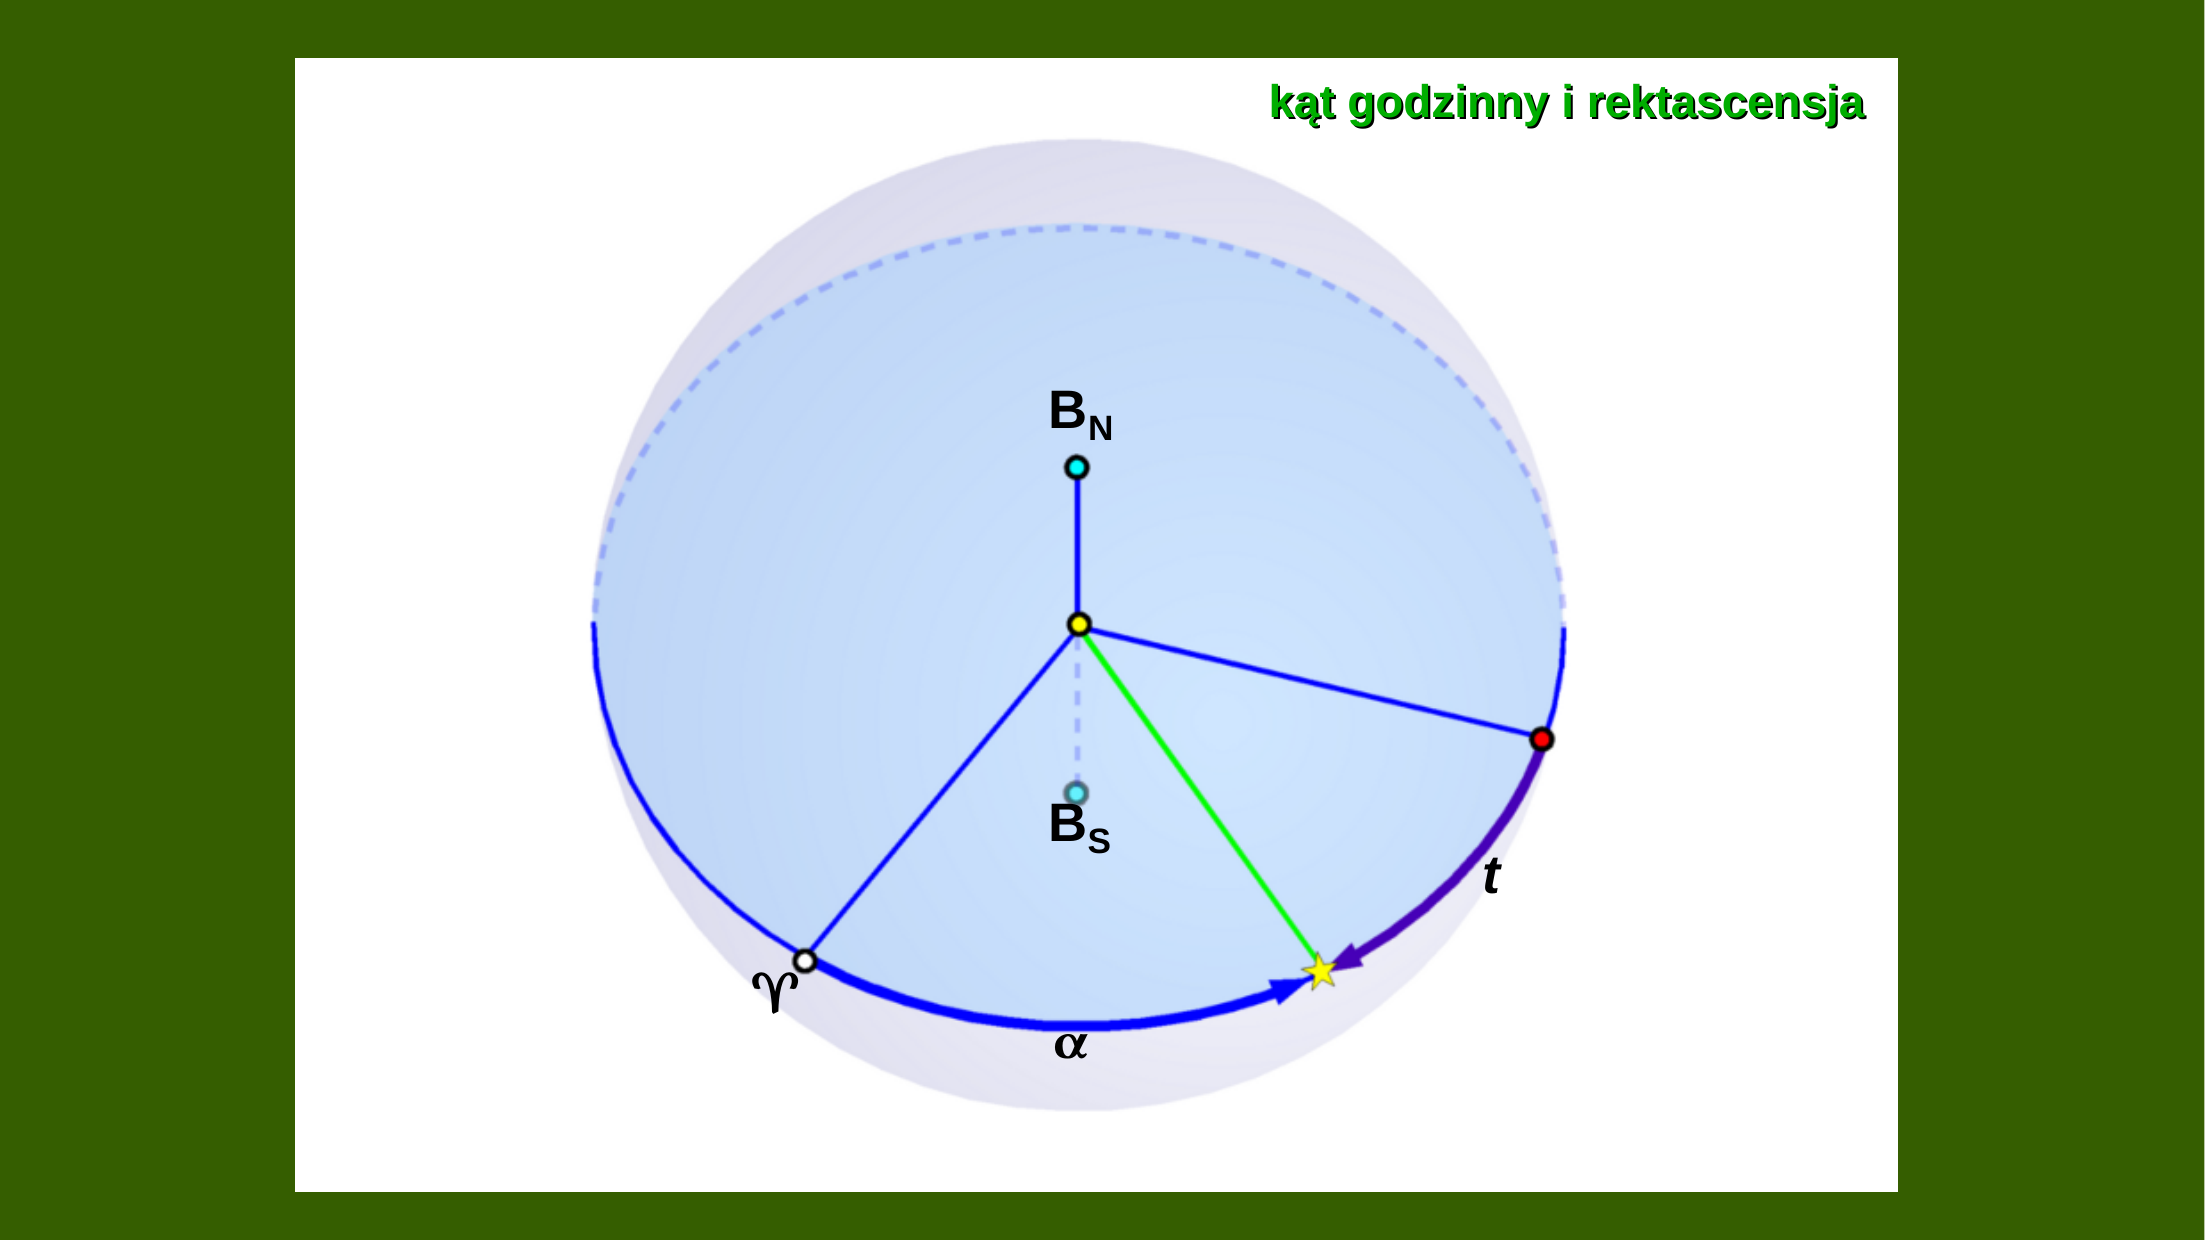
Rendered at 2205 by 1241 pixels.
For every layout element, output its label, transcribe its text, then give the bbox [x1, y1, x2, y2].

picture [295, 58, 1898, 1192]
text_box α [1038, 1002, 1104, 1080]
text_box ♈ [736, 951, 816, 1028]
text_box kąt godzinny i rektascensja [1253, 68, 1880, 135]
text_box BS [1033, 785, 1127, 869]
text_box BN [1034, 372, 1129, 455]
text_box t [1467, 837, 1516, 913]
